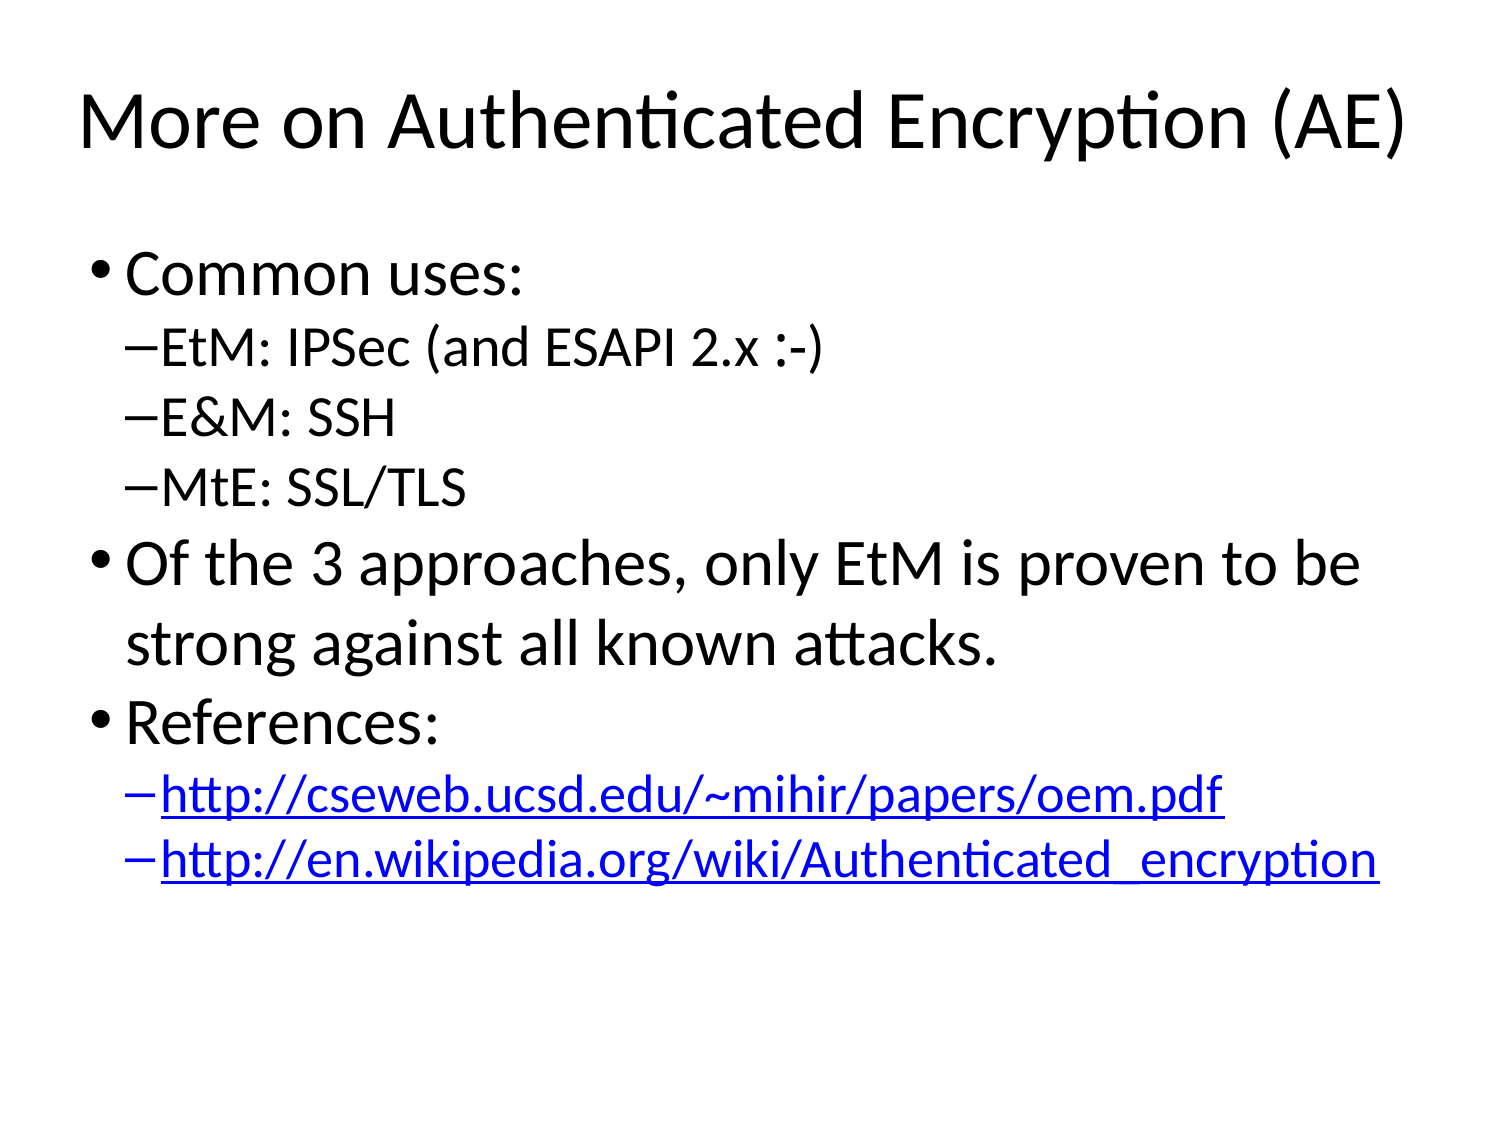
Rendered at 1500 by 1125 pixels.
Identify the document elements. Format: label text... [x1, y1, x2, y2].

text_box Common uses: EtM: IPSec (and ESAPI 2.x :-) E&M: SSH MtE: SSL/TLS Of the 3 approaches, only EtM is proven to be strong against all known attacks. References: http://cseweb.ucsd.edu/~mihir/papers/oem.pdf http://en.wikipedia.org/wiki/Authenticated_encryption [75, 221, 1425, 964]
text_box More on Authenticated Encryption (AE) [49, 21, 1438, 209]
